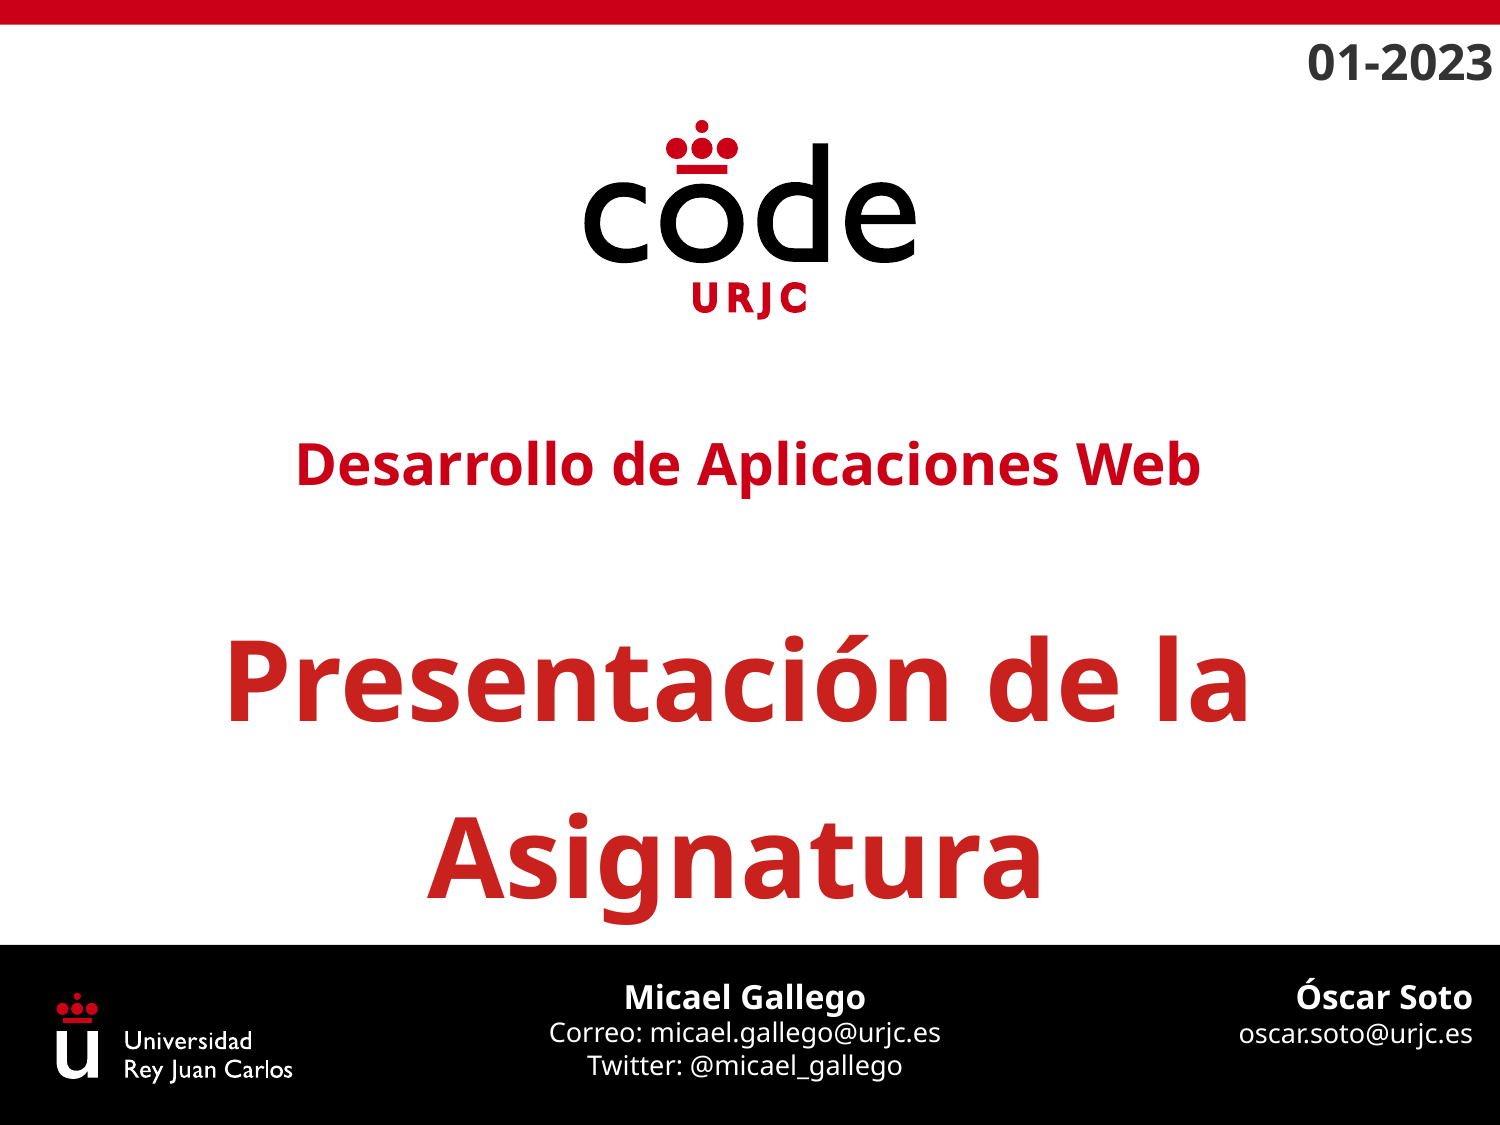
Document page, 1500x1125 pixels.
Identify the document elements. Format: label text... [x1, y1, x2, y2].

list Presentación de la Asignatura [117, 578, 1359, 708]
text_box Óscar Soto oscar.soto@urjc.es [1079, 969, 1488, 1089]
text_box [0, 0, 1500, 23]
text_box Micael Gallego Correo: micael.gallego@urjc.es Twitter: @micael_gallego [519, 968, 971, 1089]
text_box 01-2023 [1292, 22, 1500, 98]
text_box Desarrollo de Aplicaciones Web [132, 403, 1366, 505]
